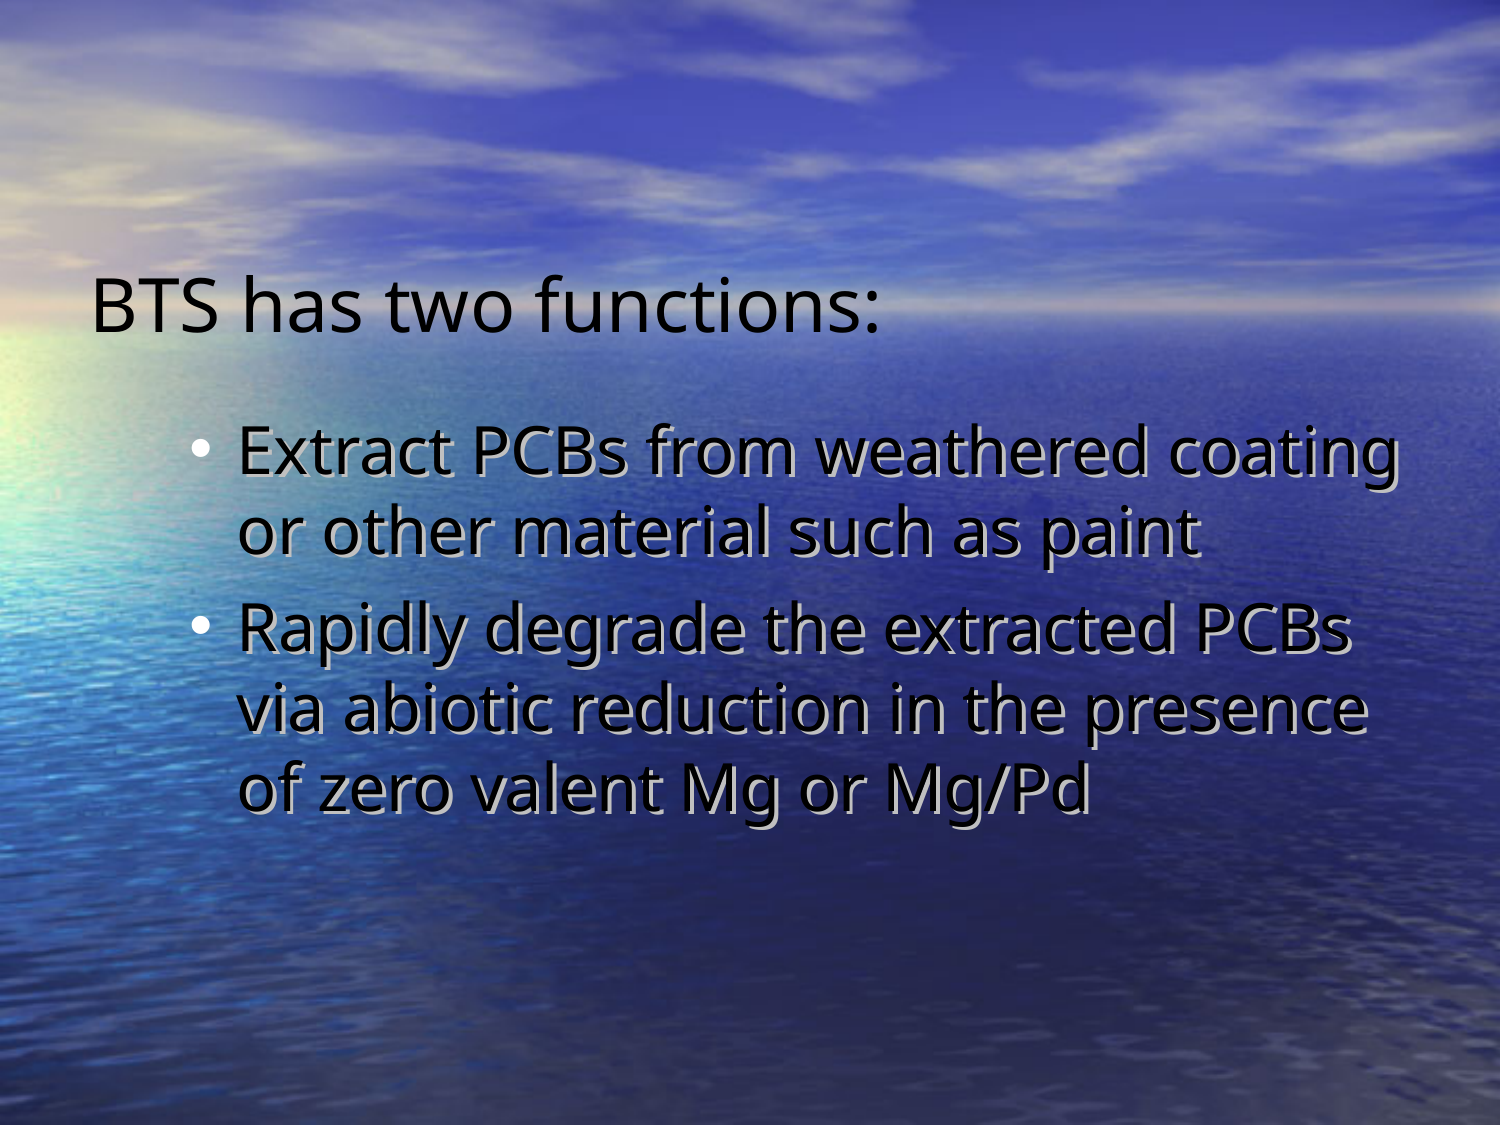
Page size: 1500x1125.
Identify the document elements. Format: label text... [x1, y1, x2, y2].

picture [0, 0, 1500, 1125]
text_box BTS has two functions: [74, 249, 899, 356]
list Extract PCBs from weathered coating or other material such as paint Rapidly degrade the extracted PCBs via abiotic reduction in the presence of zero valent Mg or Mg/Pd [99, 399, 1450, 949]
